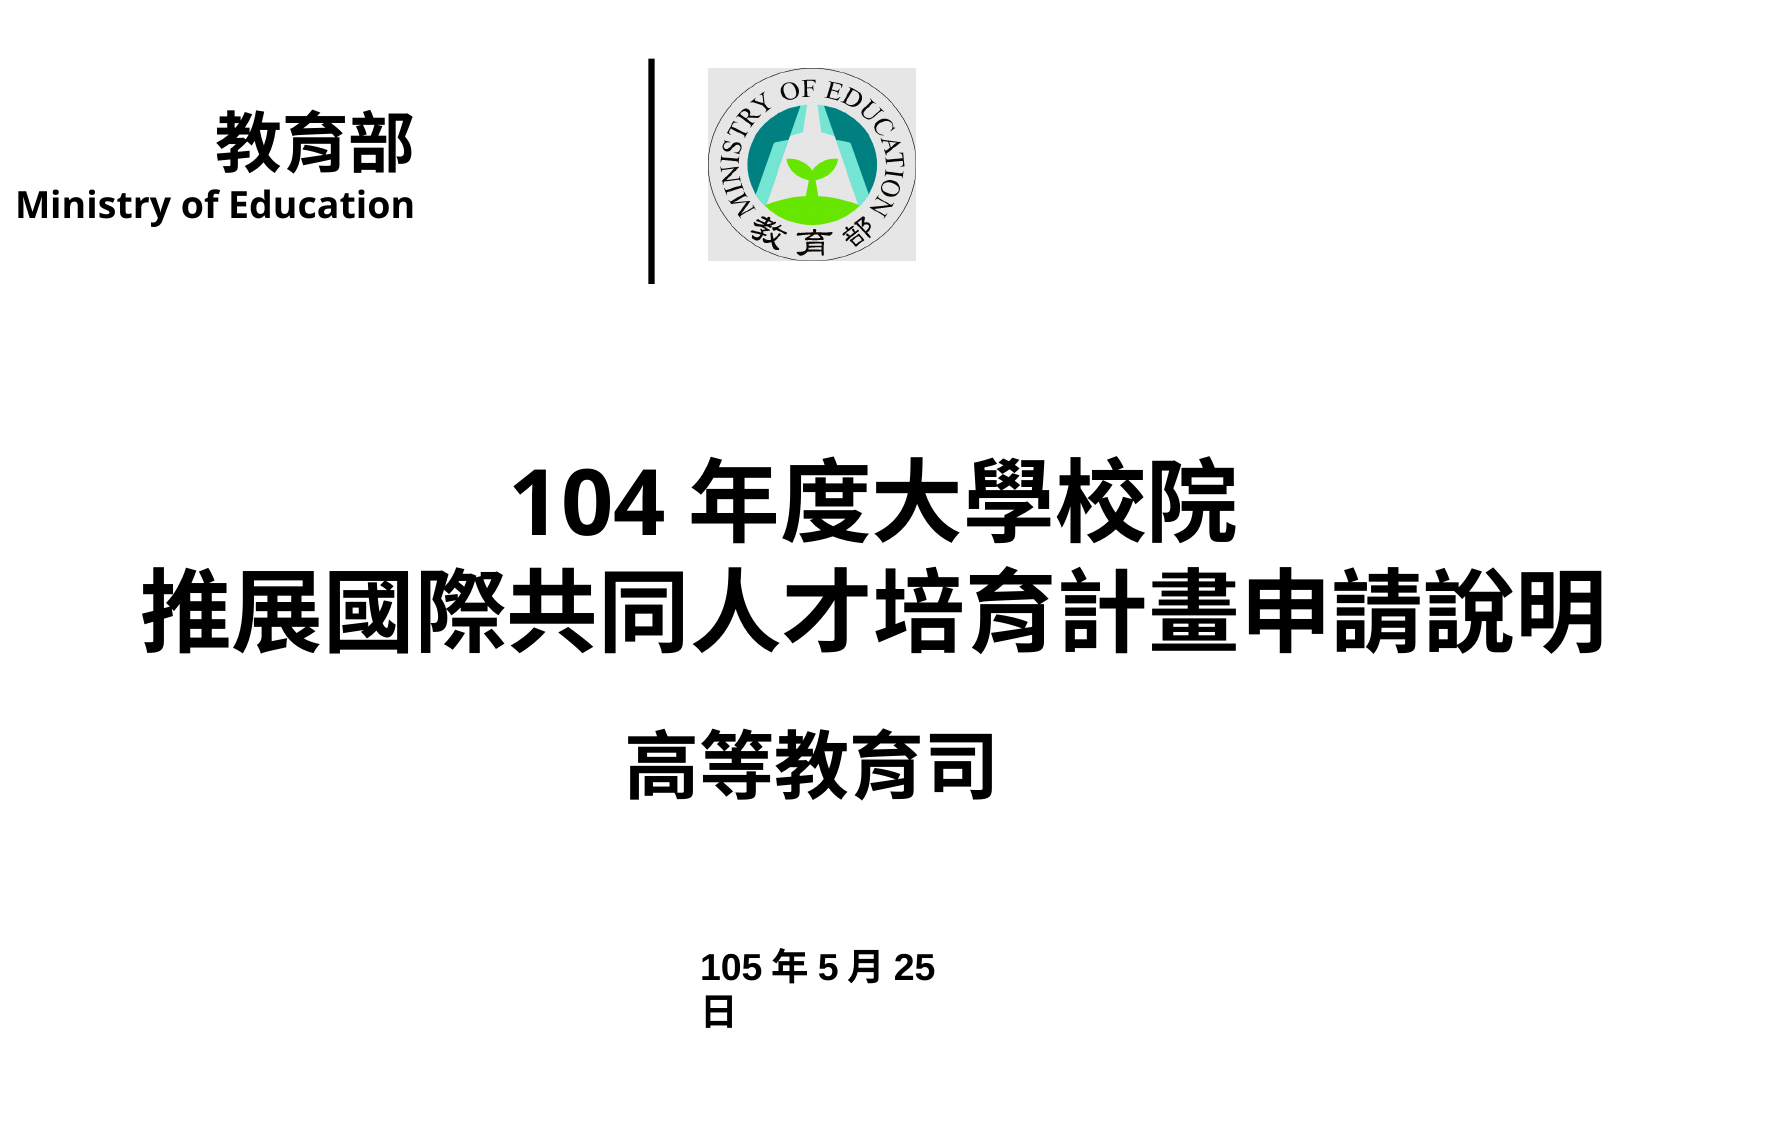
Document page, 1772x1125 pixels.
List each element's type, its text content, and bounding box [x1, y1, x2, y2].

picture [708, 68, 916, 261]
text_box 教育部 Ministry of Education [0, 94, 631, 234]
text_box 高等教育司 [174, 711, 1450, 816]
text_box 105年5月25日 [685, 935, 970, 997]
text_box 104年度大學校院 推展國際共同人才培育計畫申請說明 [106, 436, 1642, 672]
